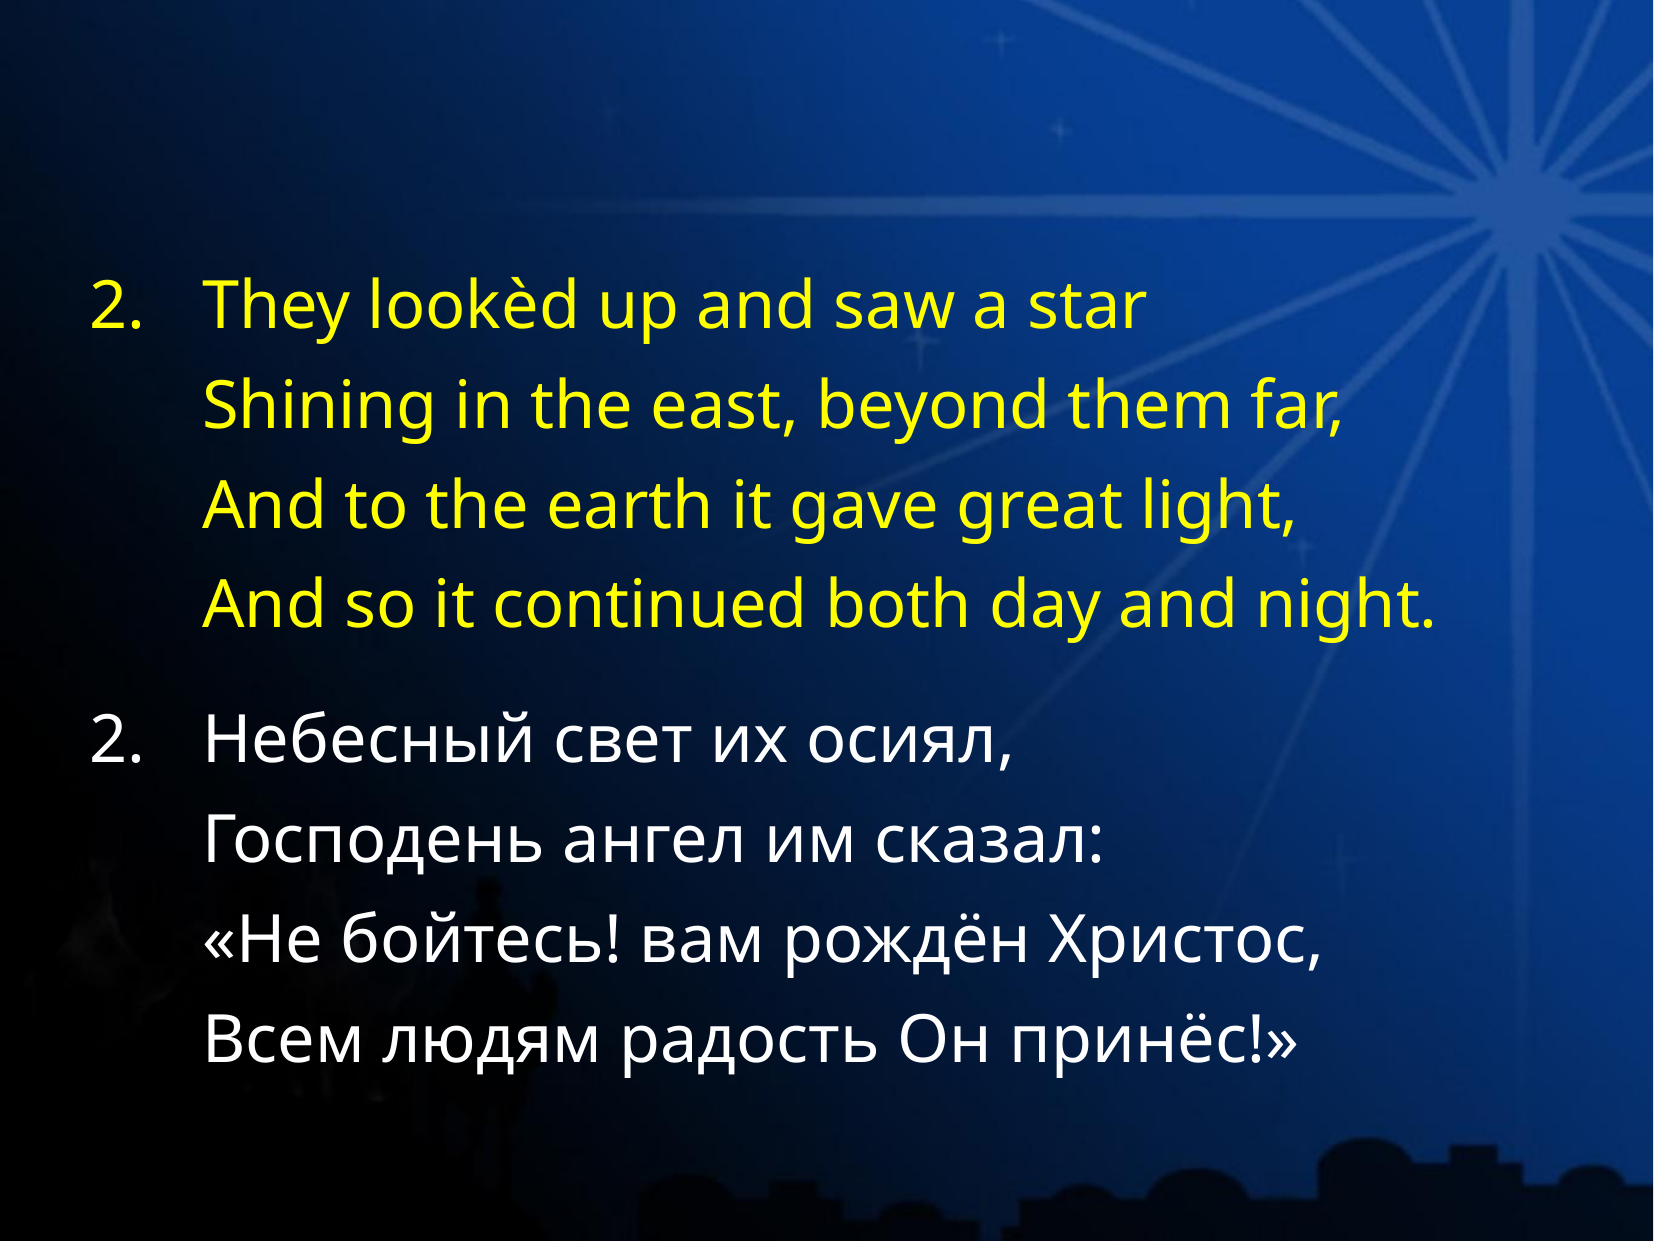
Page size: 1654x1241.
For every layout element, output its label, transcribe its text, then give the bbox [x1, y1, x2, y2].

picture [0, 0, 1654, 1241]
text_box 2. Небесный свет их осиял, Господень ангел им сказал: «Не бойтесь! вам рождён Христос, Всем людям радость Он принёс!» [75, 675, 1576, 1163]
text_box 2. They lookèd up and saw a star Shining in the east, beyond them far, And to the earth it gave great light, And so it continued both day and night. [75, 150, 1576, 638]
